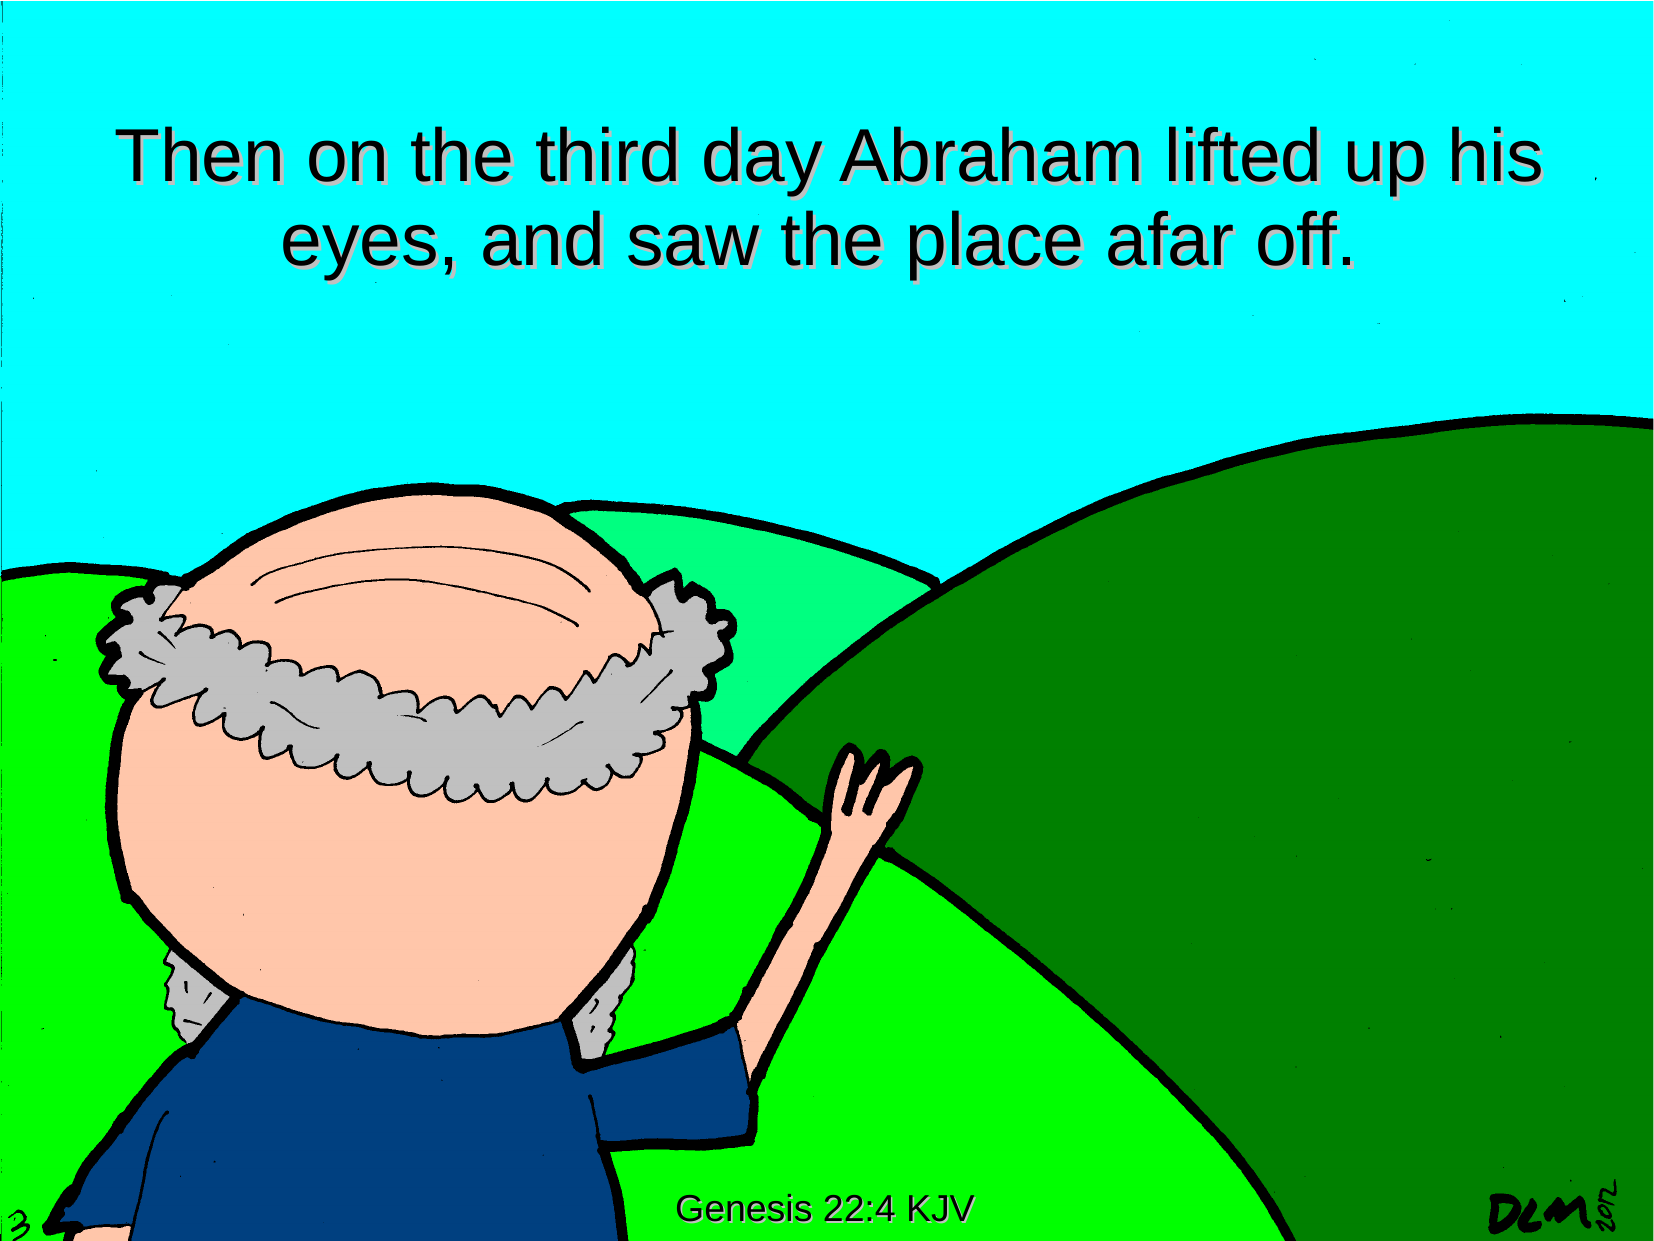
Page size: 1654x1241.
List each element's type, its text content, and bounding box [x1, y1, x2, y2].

picture [0, 1, 1654, 1241]
text_box Then on the third day Abraham lifted up his eyes, and saw the place afar off. [37, 106, 1623, 290]
text_box Genesis 22:4 KJV [0, 1180, 1651, 1238]
